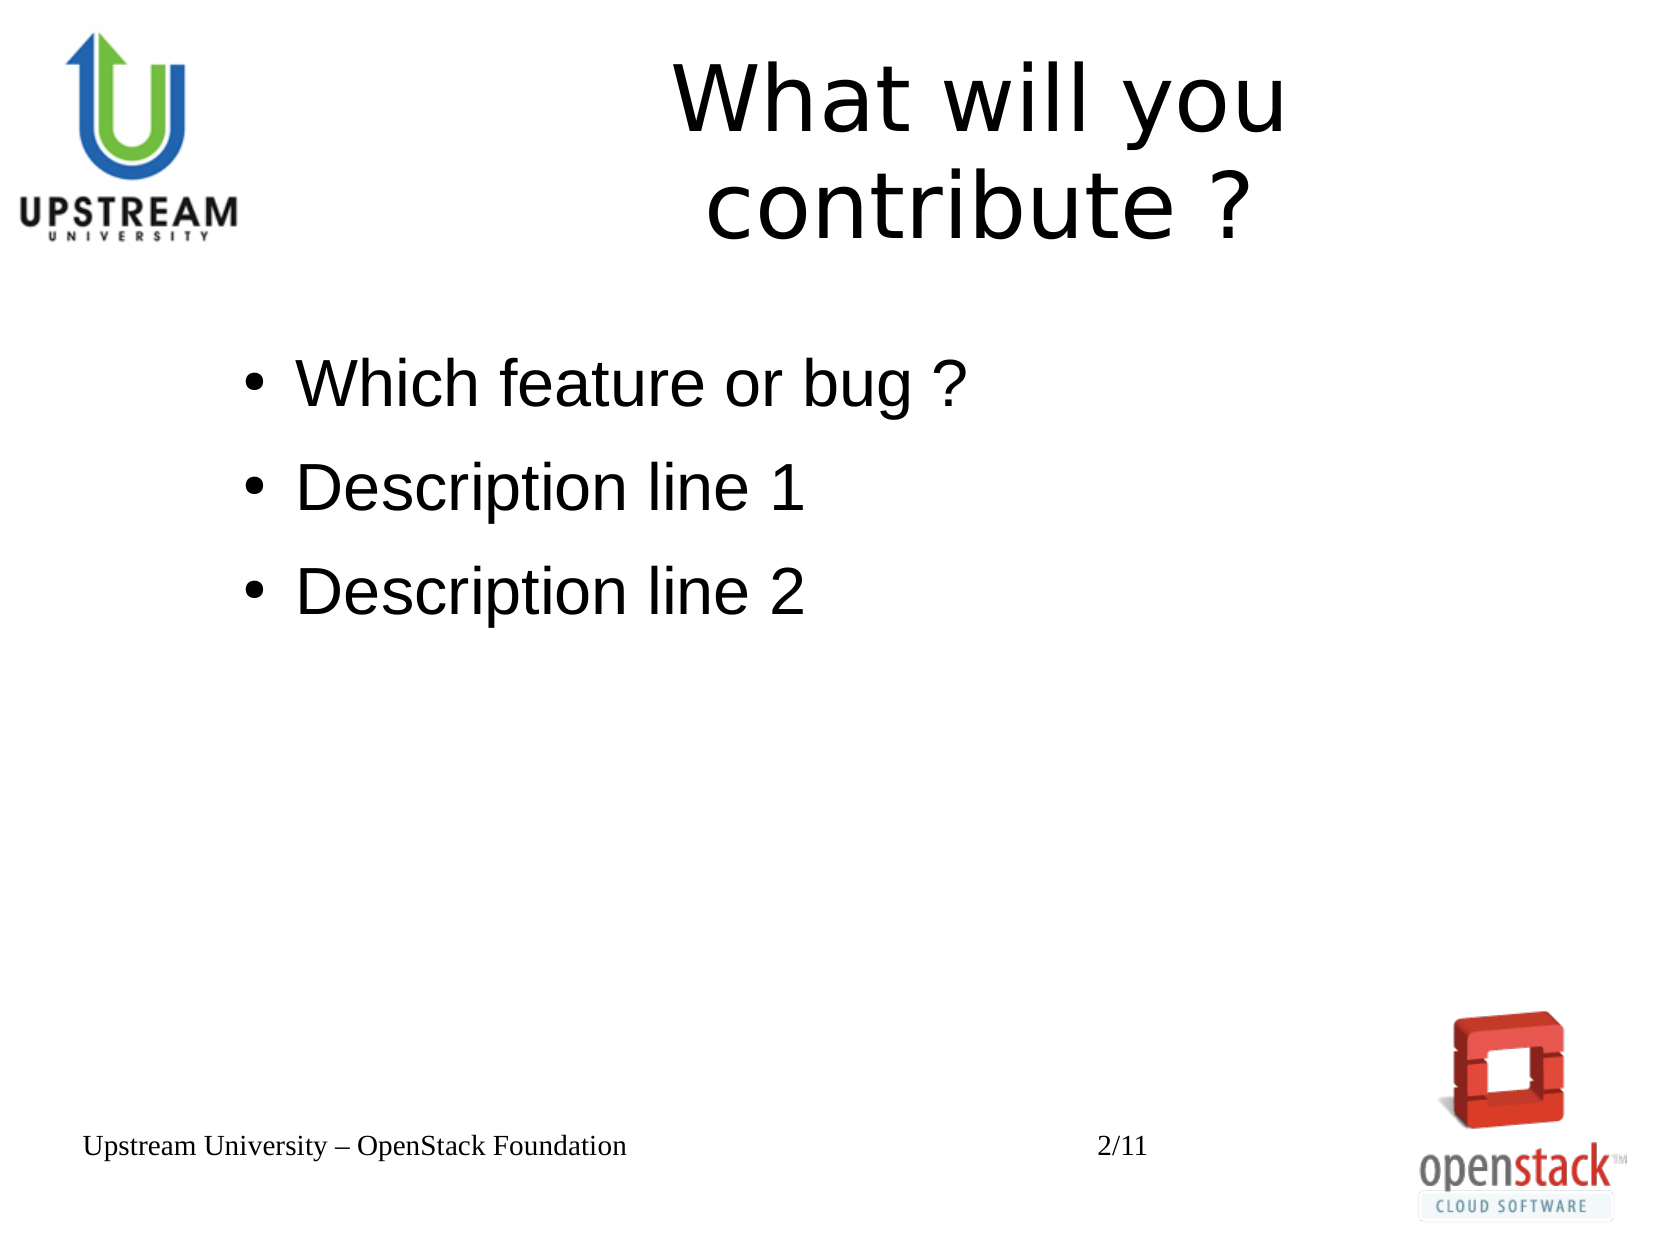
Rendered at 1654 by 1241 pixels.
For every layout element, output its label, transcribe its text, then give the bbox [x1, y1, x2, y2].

list Which feature or bug ? Description line 1 Description line 2 [225, 345, 1471, 1066]
picture [1385, 983, 1654, 1241]
picture [0, 0, 252, 269]
title What will you contribute ? [390, 45, 1571, 261]
